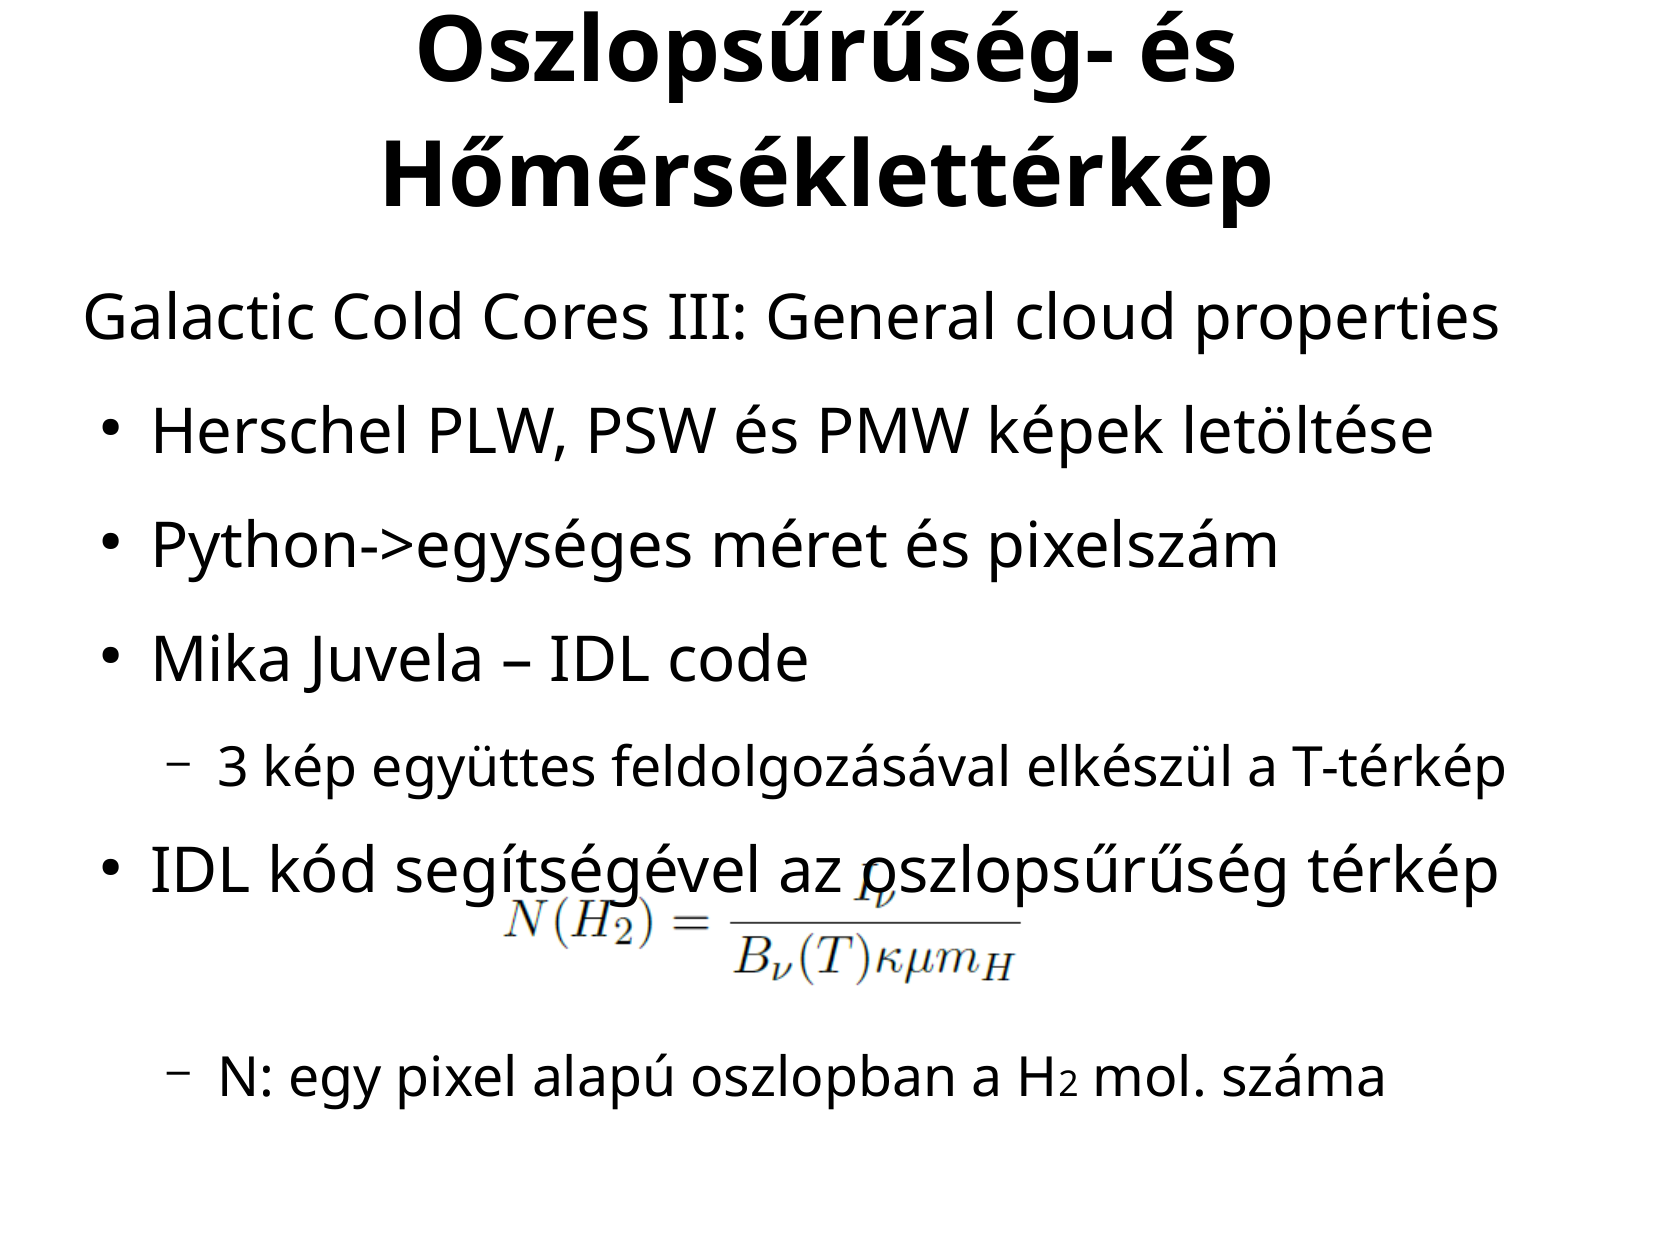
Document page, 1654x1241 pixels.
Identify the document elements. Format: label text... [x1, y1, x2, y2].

list Galactic Cold Cores III: General cloud properties Herschel PLW, PSW és PMW képek letöltése Python->egységes méret és pixelszám Mika Juvela – IDL code 3 kép együttes feldolgozásával elkészül a T-térkép IDL kód segítségével az oszlopsűrűség térkép N: egy pixel alapú oszlopban a H2 mol. száma [82, 271, 1571, 1241]
title Oszlopsűrűség- és Hőmérséklettérkép [82, 3, 1571, 213]
